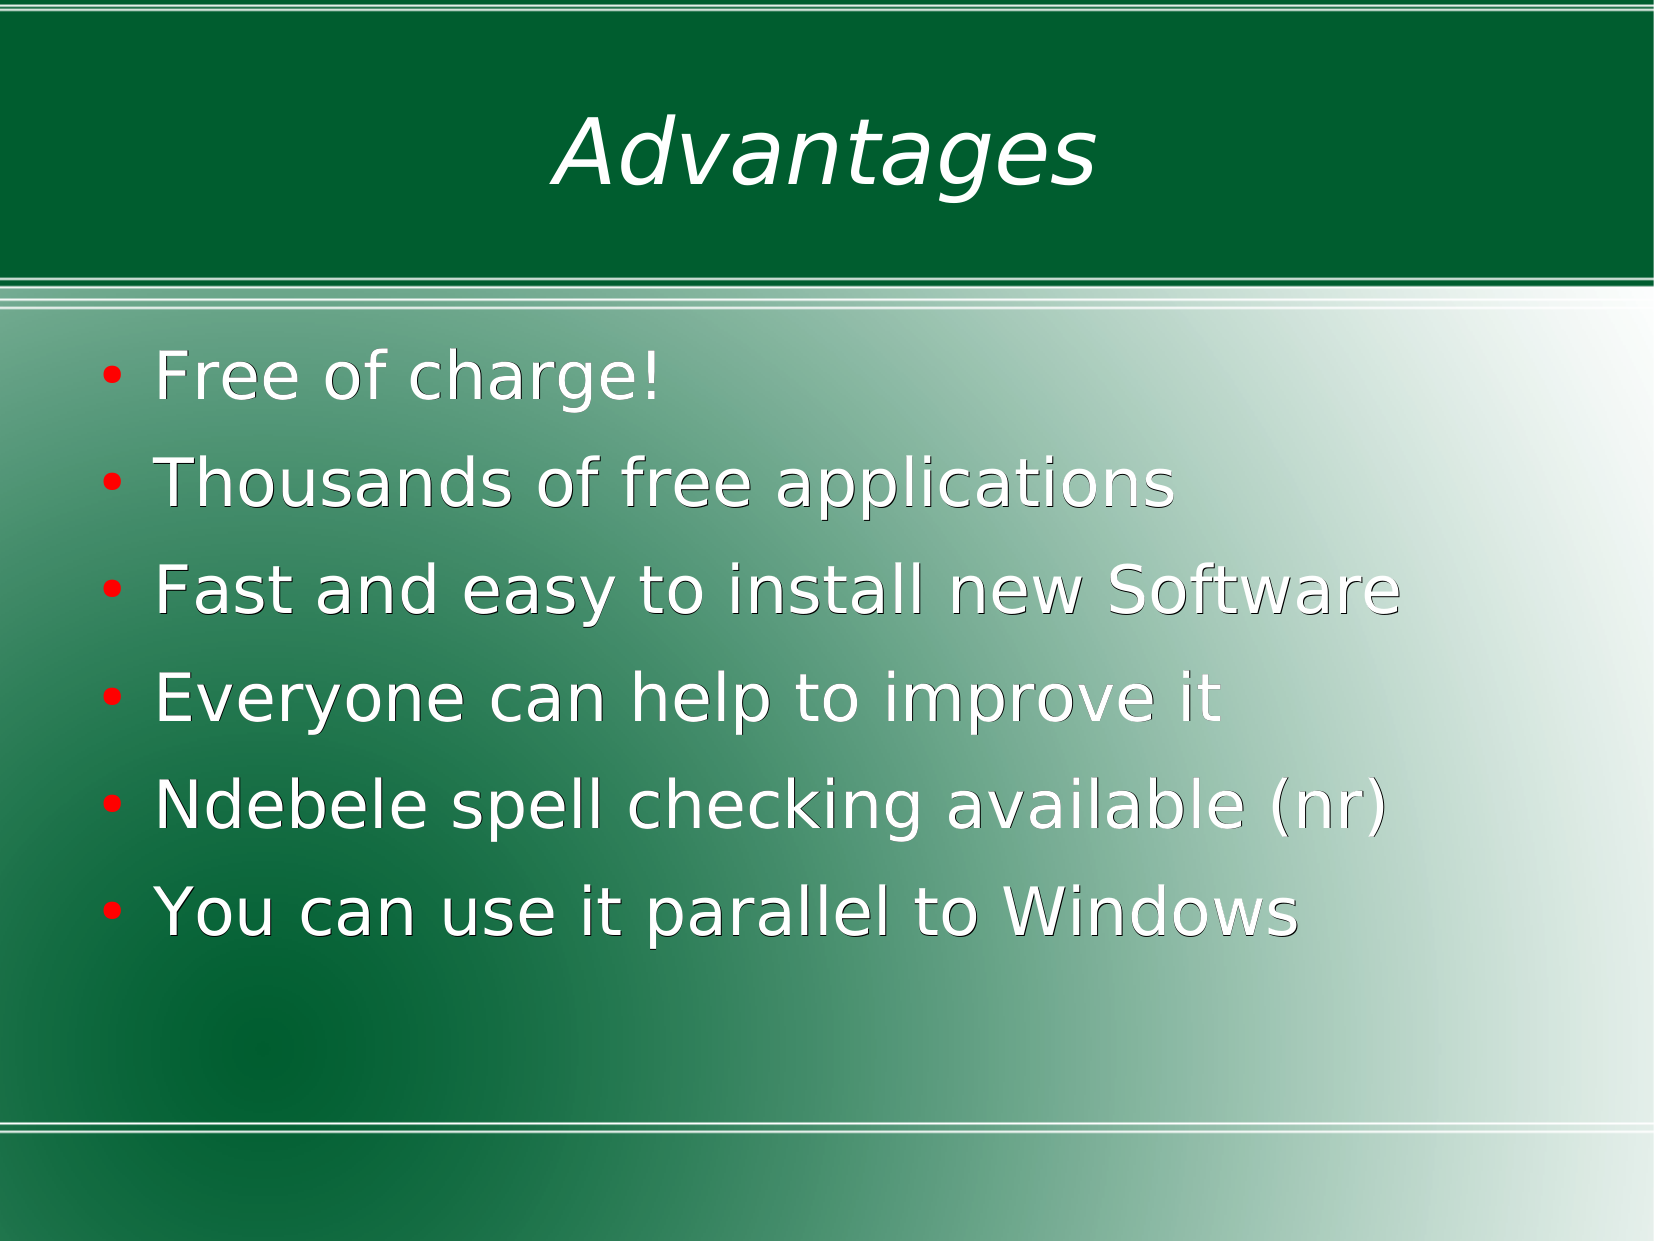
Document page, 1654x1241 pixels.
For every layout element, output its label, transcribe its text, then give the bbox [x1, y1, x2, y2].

list Free of charge! Thousands of free applications Fast and easy to install new Software Everyone can help to improve it Ndebele spell checking available (nr) You can use it parallel to Windows [82, 337, 1571, 1241]
title Advantages [82, 56, 1571, 250]
picture [0, 0, 1654, 1241]
